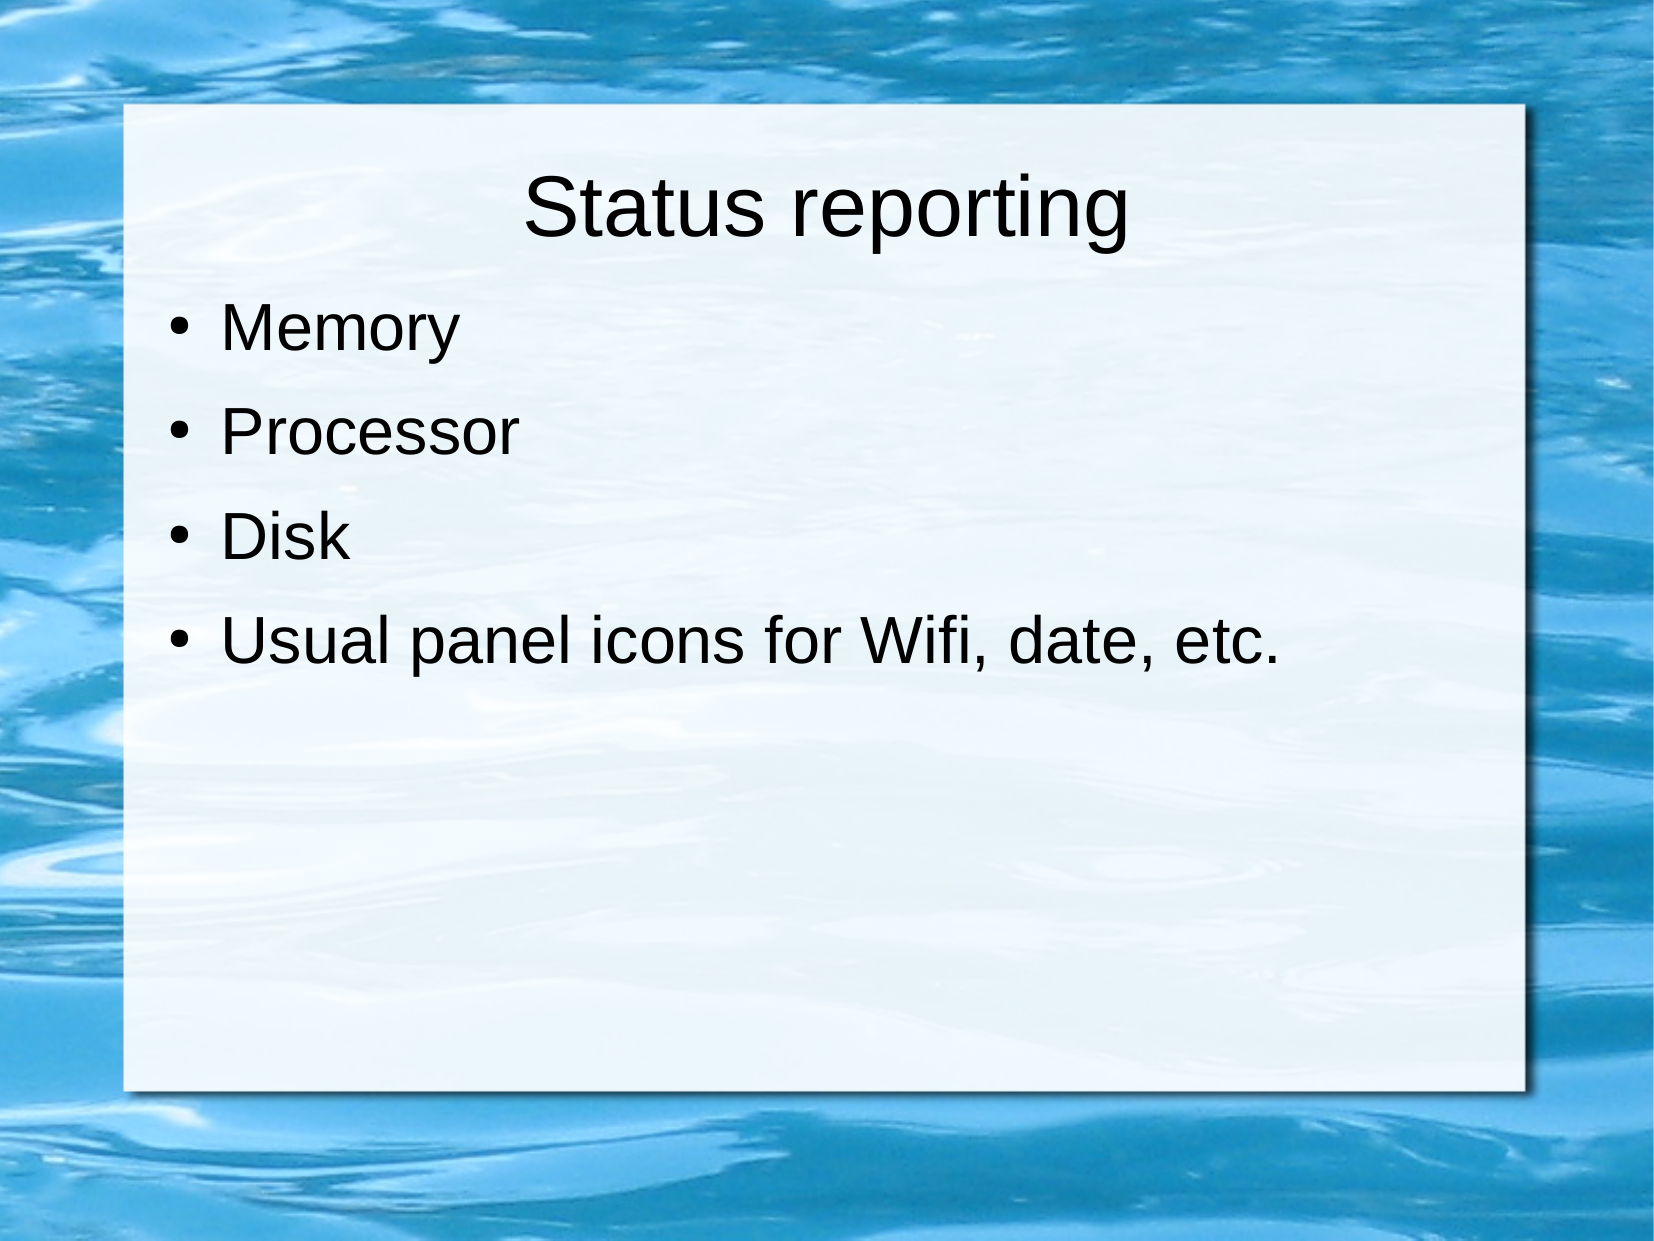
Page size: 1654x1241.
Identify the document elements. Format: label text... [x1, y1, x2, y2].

picture [0, 0, 1654, 1241]
title Status reporting [147, 118, 1506, 296]
list Memory Processor Disk Usual panel icons for Wifi, date, etc. [150, 290, 1509, 1197]
